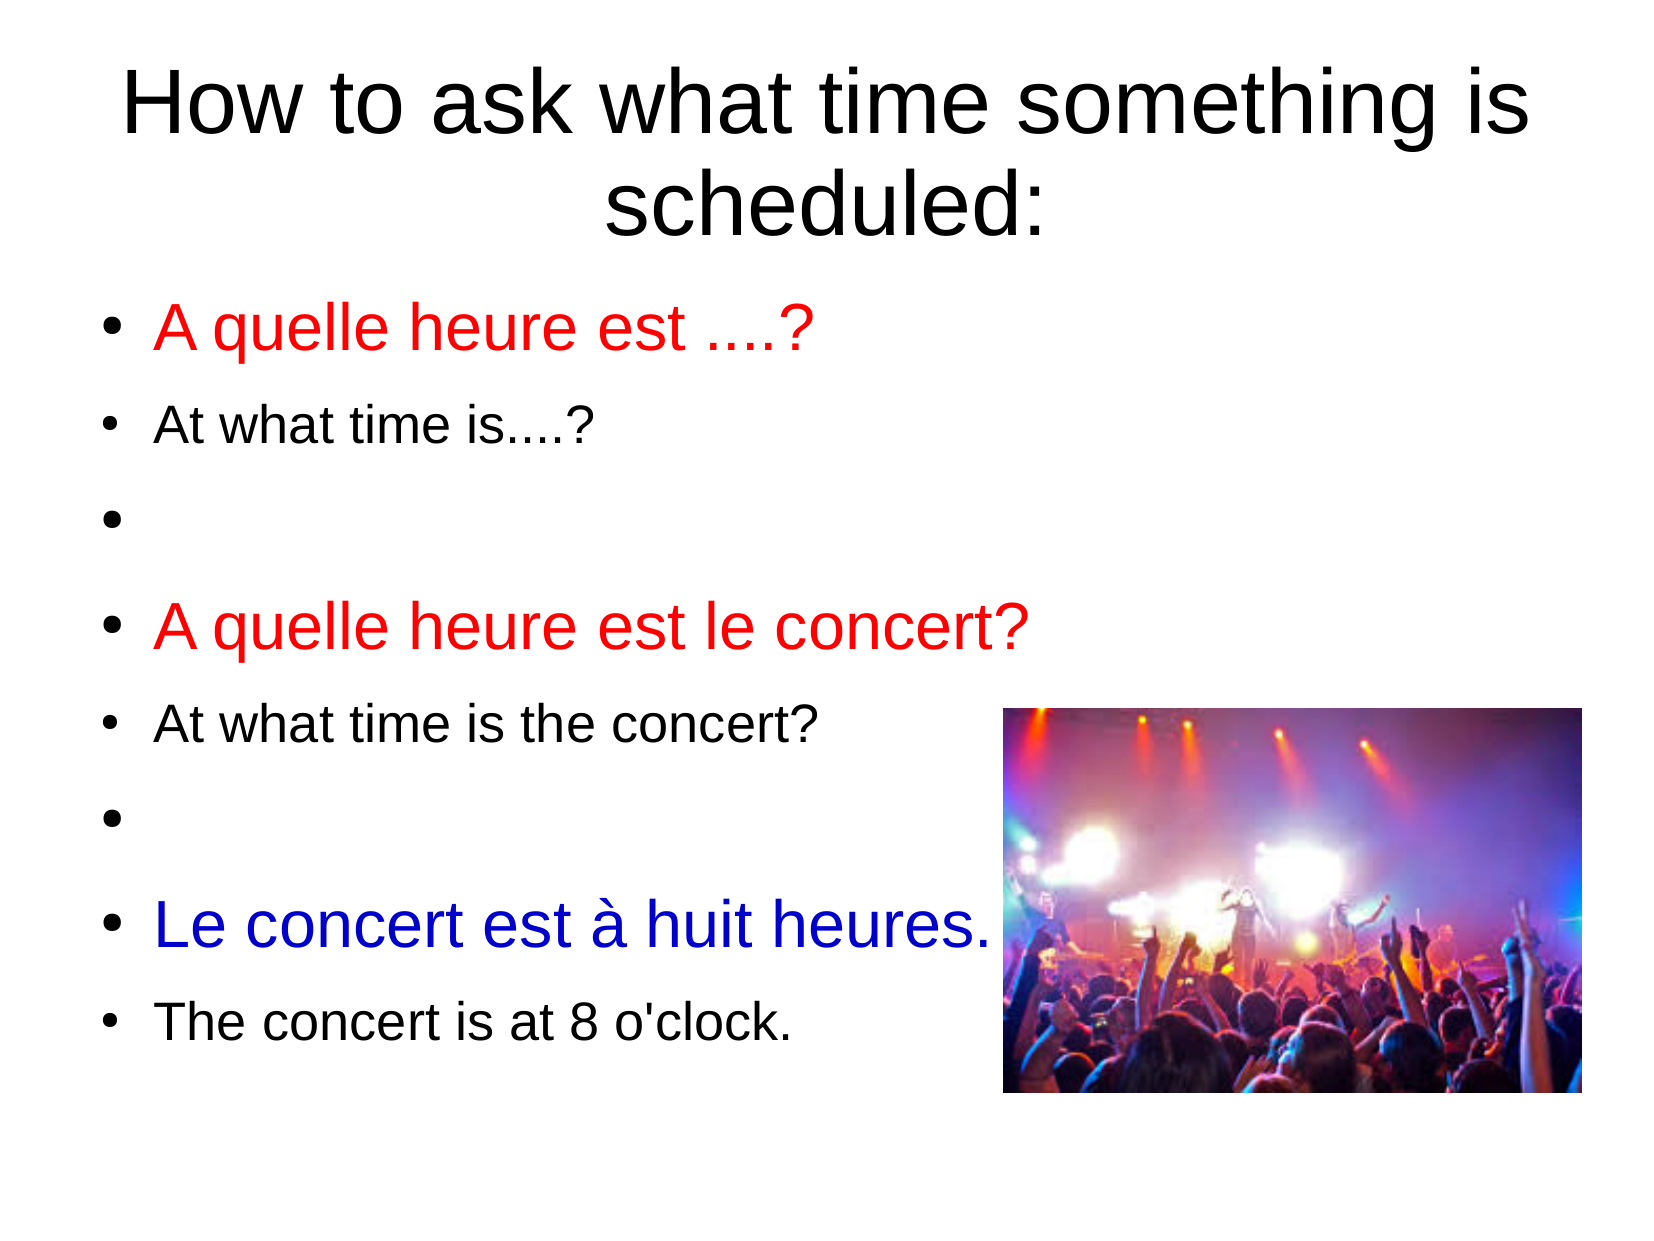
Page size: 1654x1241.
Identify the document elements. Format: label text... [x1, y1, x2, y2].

picture [1003, 708, 1582, 1093]
title How to ask what time something is scheduled: [82, 49, 1571, 257]
list A quelle heure est ....? At what time is....? A quelle heure est le concert? At what time is the concert? Le concert est à huit heures. The concert is at 8 o'clock. [82, 290, 1571, 1109]
